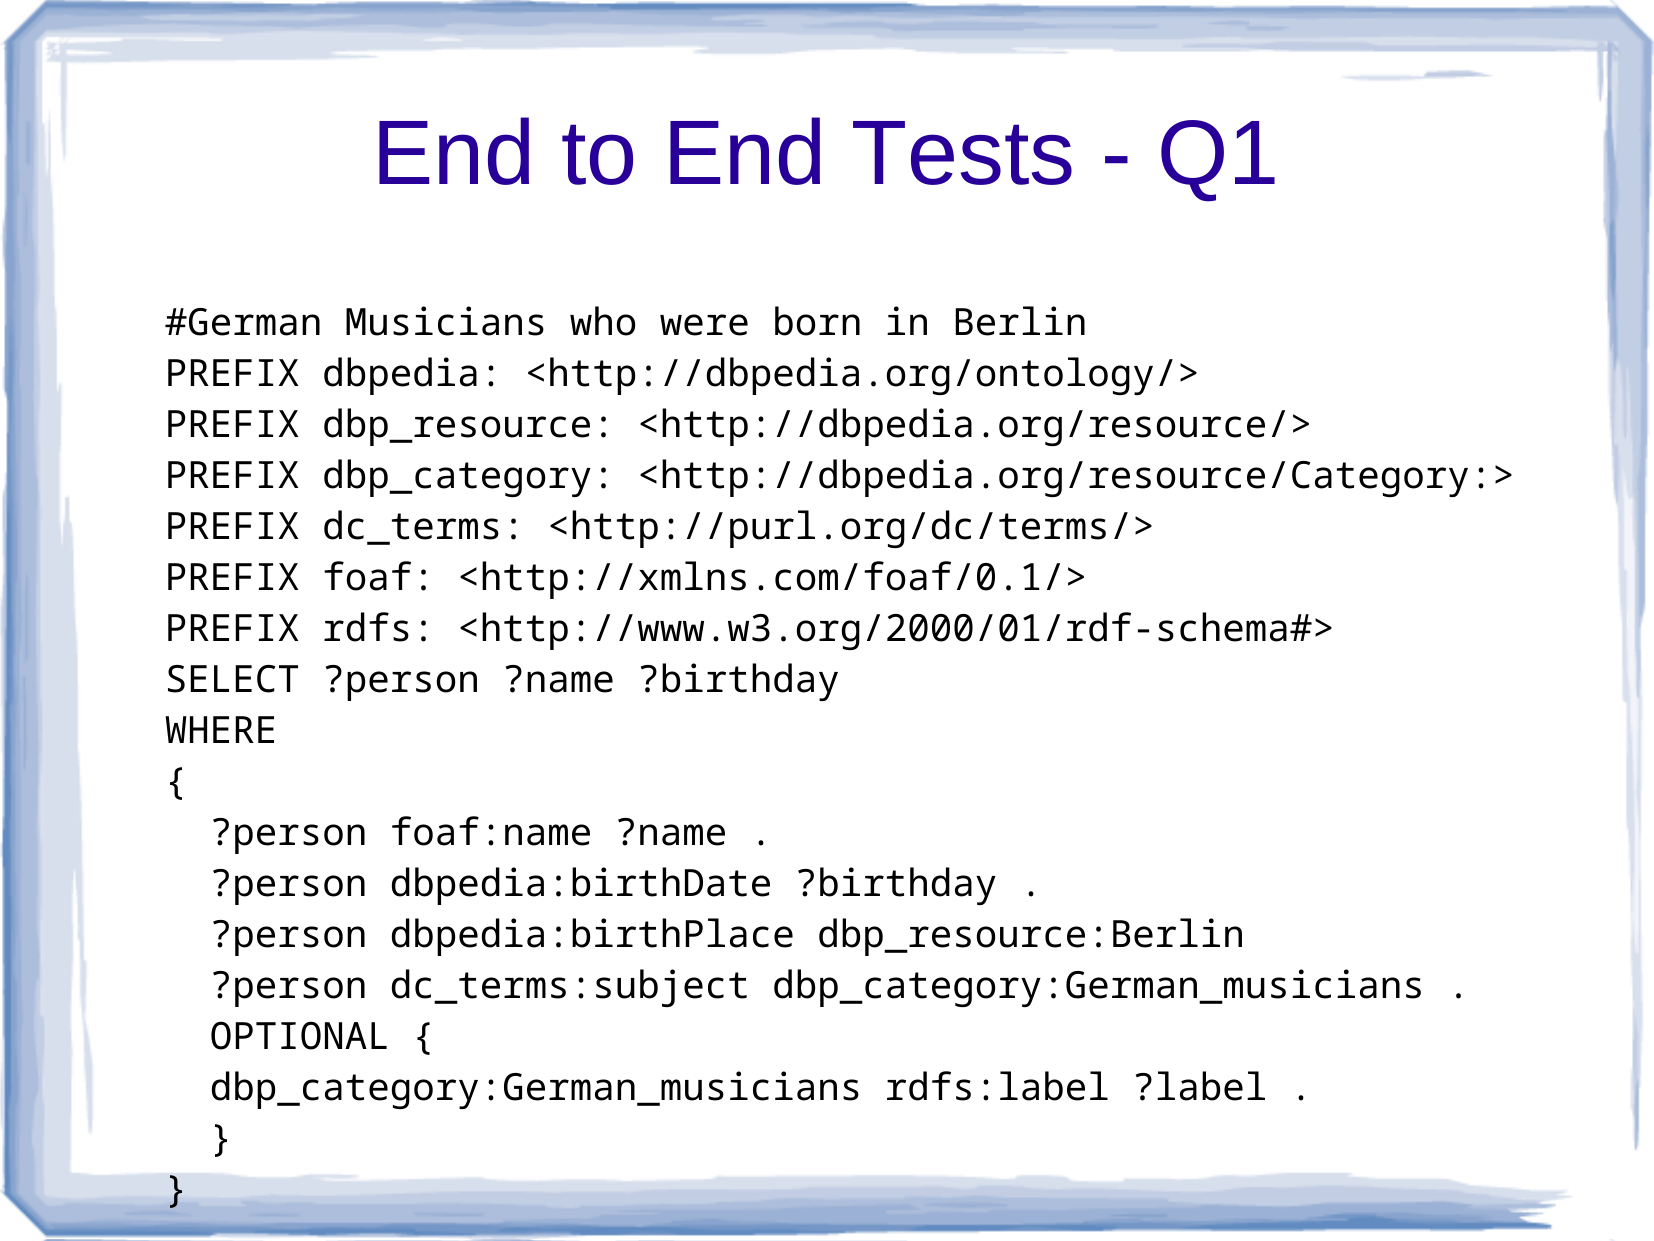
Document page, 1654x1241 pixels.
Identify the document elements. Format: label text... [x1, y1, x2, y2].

title End to End Tests - Q1 [82, 49, 1571, 257]
text_box #German Musicians who were born in Berlin PREFIX dbpedia: <http://dbpedia.org/ontology/> PREFIX dbp_resource: <http://dbpedia.org/resource/> PREFIX dbp_category: <http://dbpedia.org/resource/Category:> PREFIX dc_terms: <http://purl.org/dc/terms/> PREFIX foaf: <http://xmlns.com/foaf/0.1/> PREFIX rdfs: <http://www.w3.org/2000/01/rdf-schema#> SELECT ?person ?name ?birthday WHERE { ?person foaf:name ?name . ?person dbpedia:birthDate ?birthday . ?person dbpedia:birthPlace dbp_resource:Berlin ?person dc_terms:subject dbp_category:German_musicians . OPTIONAL { dbp_category:German_musicians rdfs:label ?label . } } [150, 287, 1522, 1051]
picture [0, 0, 1654, 1241]
